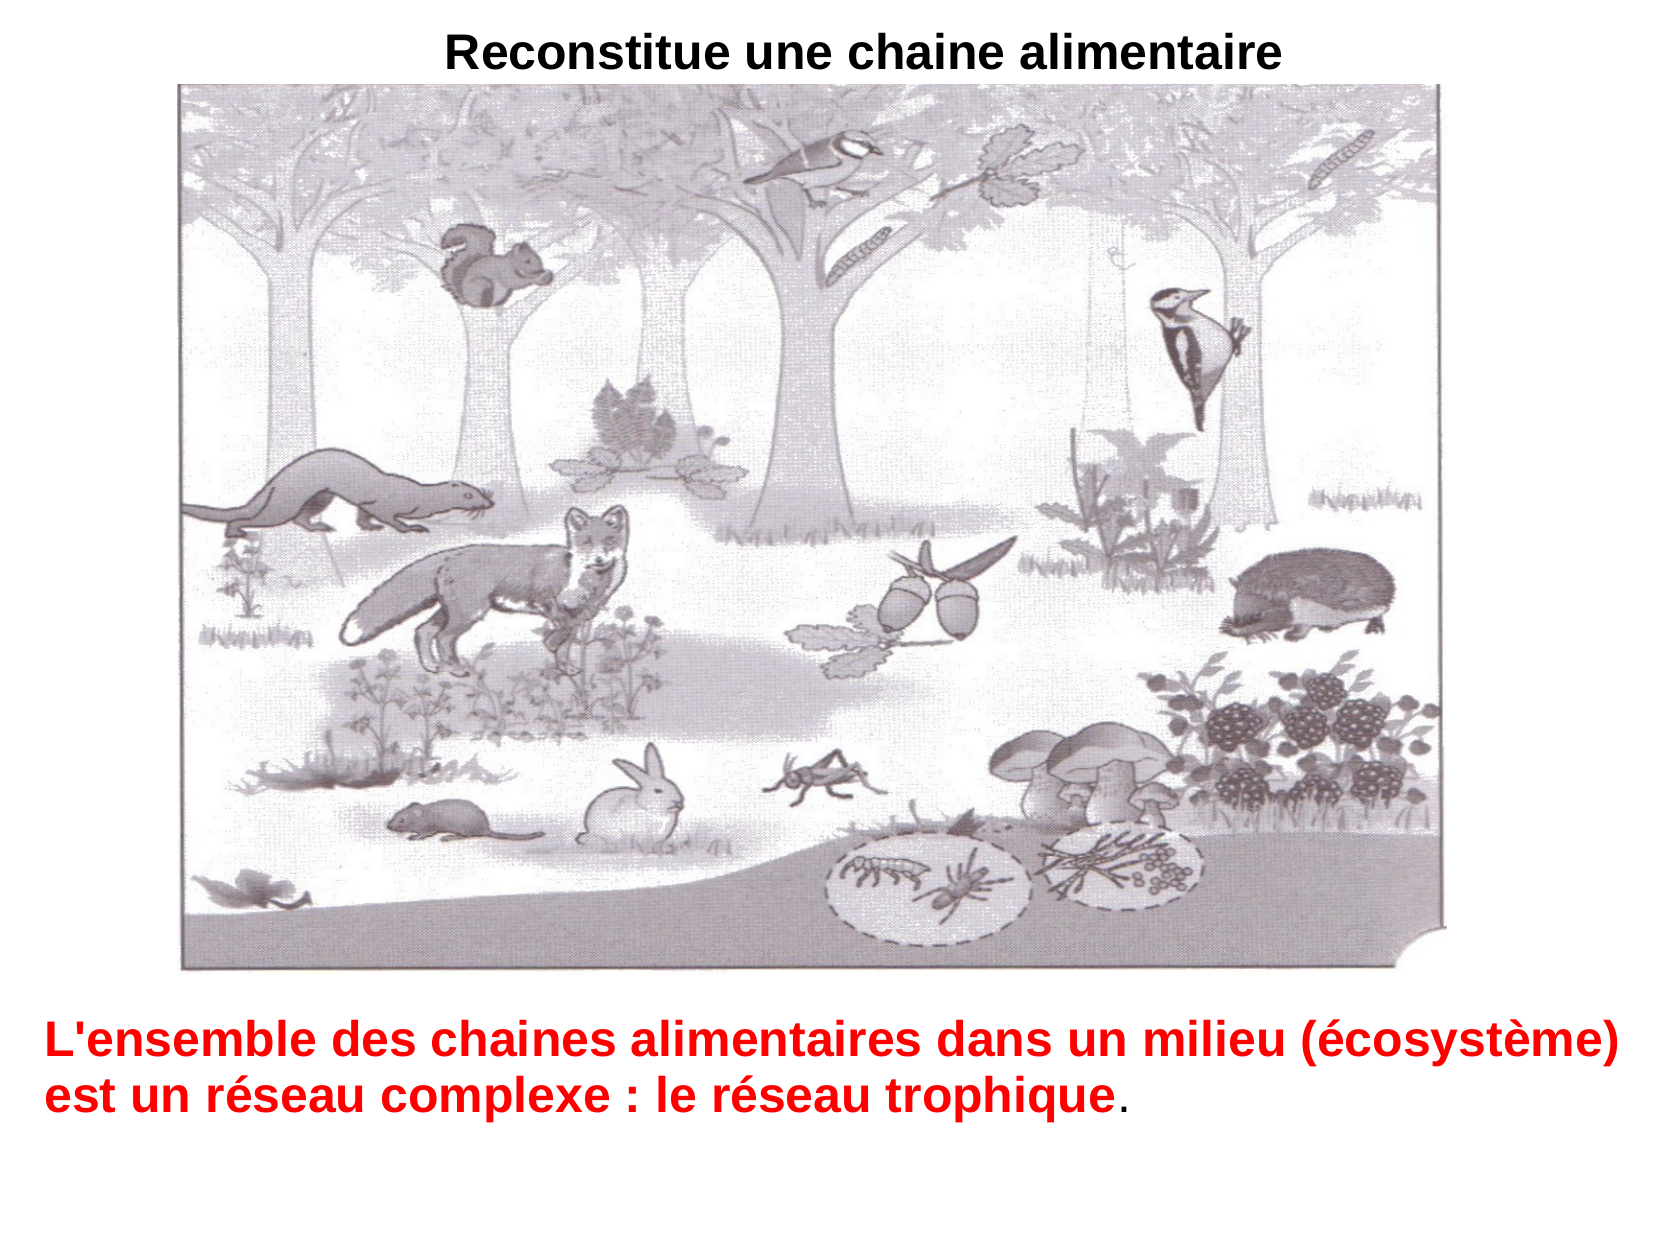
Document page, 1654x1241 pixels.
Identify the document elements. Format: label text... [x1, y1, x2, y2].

text_box Reconstitue une chaine alimentaire [430, 16, 1300, 89]
picture [177, 84, 1447, 975]
text_box L'ensemble des chaines alimentaires dans un milieu (écosystème) est un réseau complexe : le réseau trophique. [29, 1003, 1636, 1133]
